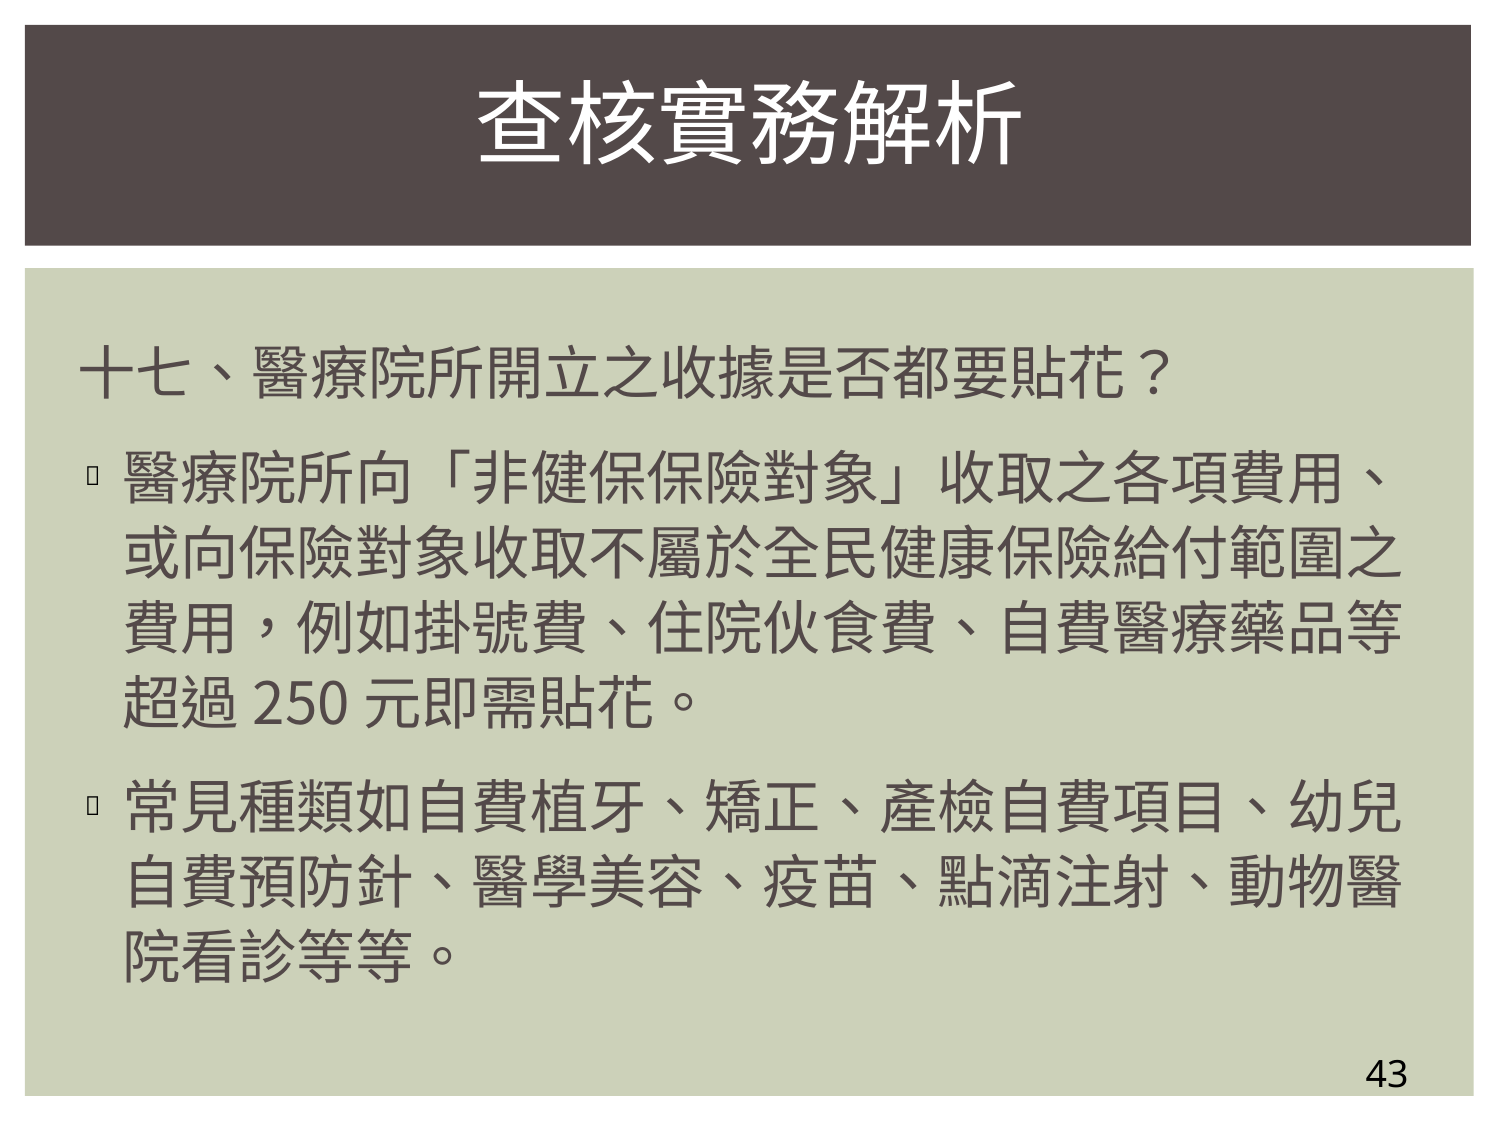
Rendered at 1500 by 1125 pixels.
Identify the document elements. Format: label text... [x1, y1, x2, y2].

slide_number <編號> [1350, 1042, 1447, 1088]
title 查核實務解析 [62, 58, 1438, 232]
list 十七、醫療院所開立之收據是否都要貼花？ 醫療院所向「非健保保險對象」收取之各項費用、或向保險對象收取不屬於全民健康保險給付範圍之費用，例如掛號費、住院伙食費、自費醫療藥品等超過250元即需貼花。 常見種類如自費植牙、矯正、產檢自費項目、幼兒自費預防針、醫學美容、疫苗、點滴注射、動物醫院看診等等。 [62, 323, 1442, 1047]
